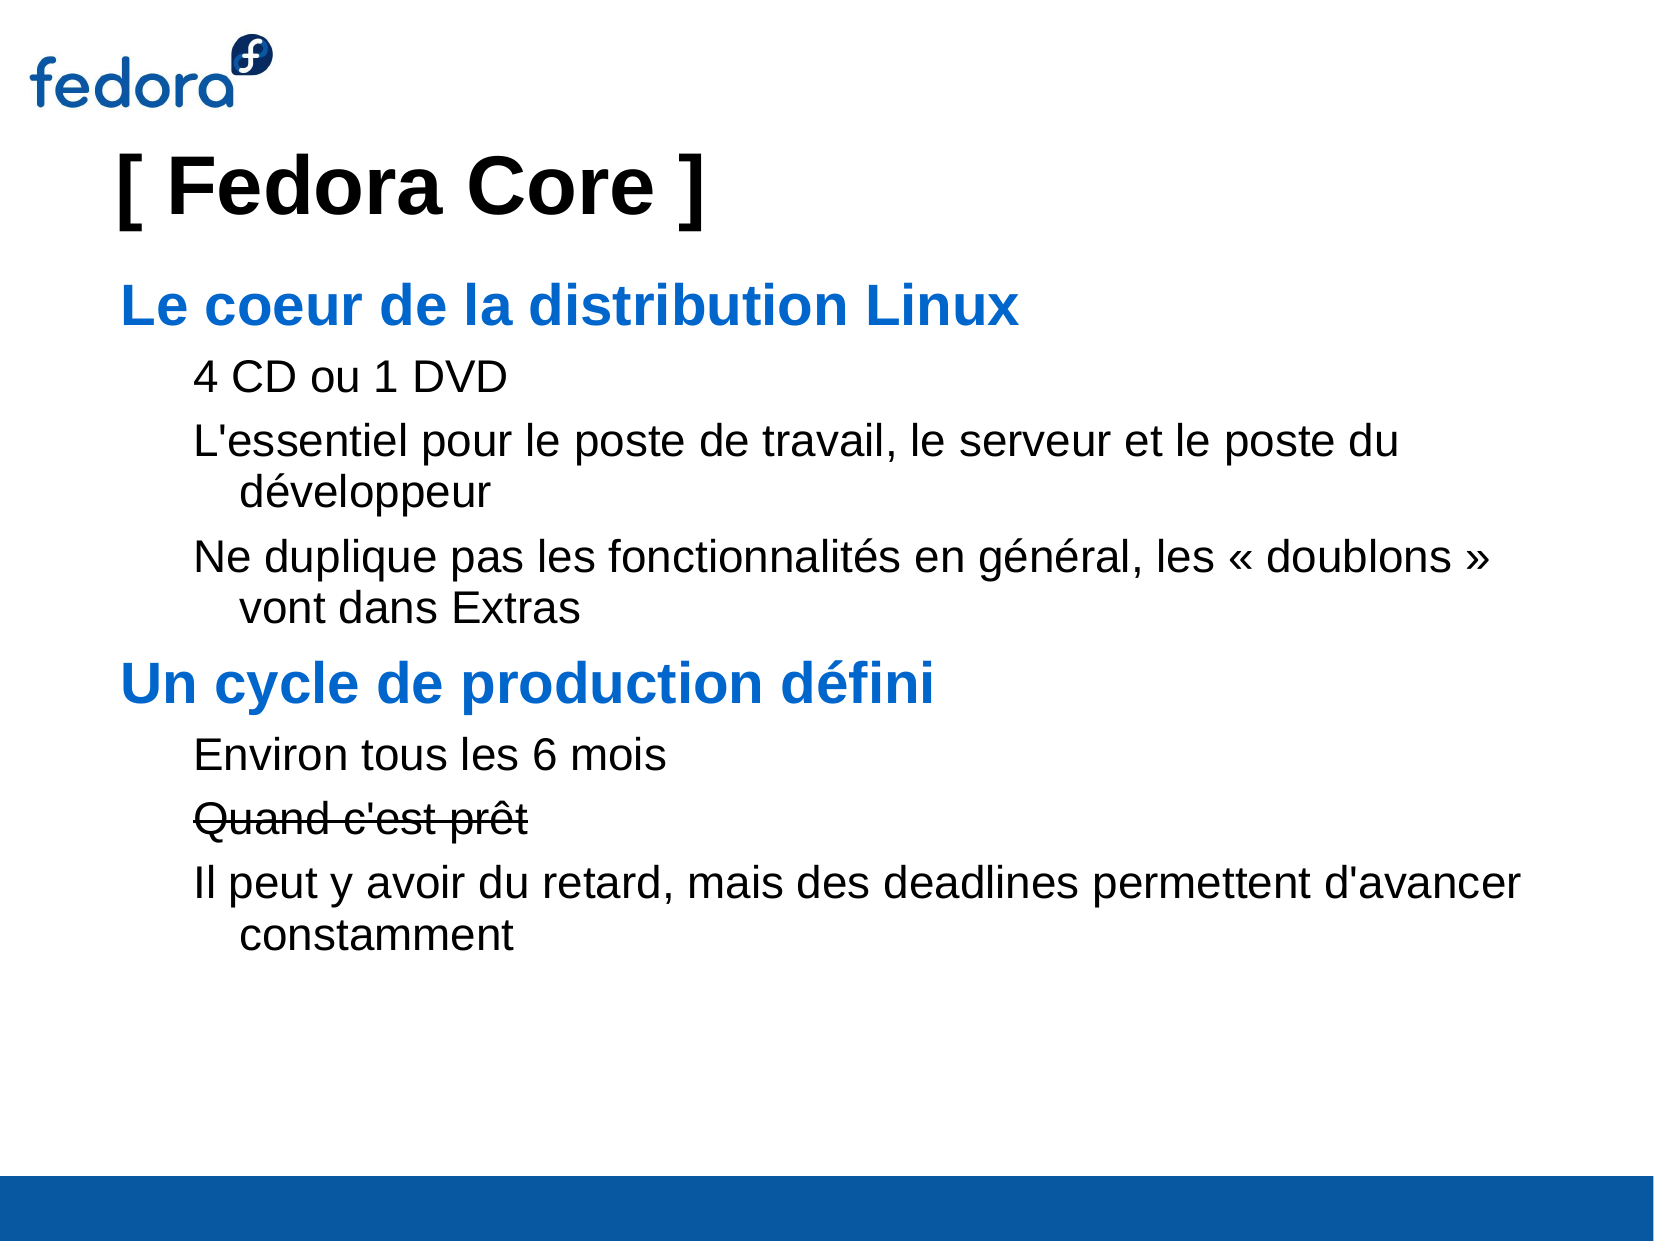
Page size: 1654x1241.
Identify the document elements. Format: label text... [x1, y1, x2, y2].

picture [22, 27, 277, 115]
picture [0, 1176, 1654, 1241]
title [ Fedora Core ] [115, 122, 1521, 249]
list Le coeur de la distribution Linux 4 CD ou 1 DVD L'essentiel pour le poste de travail, le serveur et le poste du développeur Ne duplique pas les fonctionnalités en général, les « doublons » vont dans Extras Un cycle de production défini Environ tous les 6 mois Quand c'est prêt Il peut y avoir du retard, mais des deadlines permettent d'avancer constamment [118, 272, 1523, 1157]
